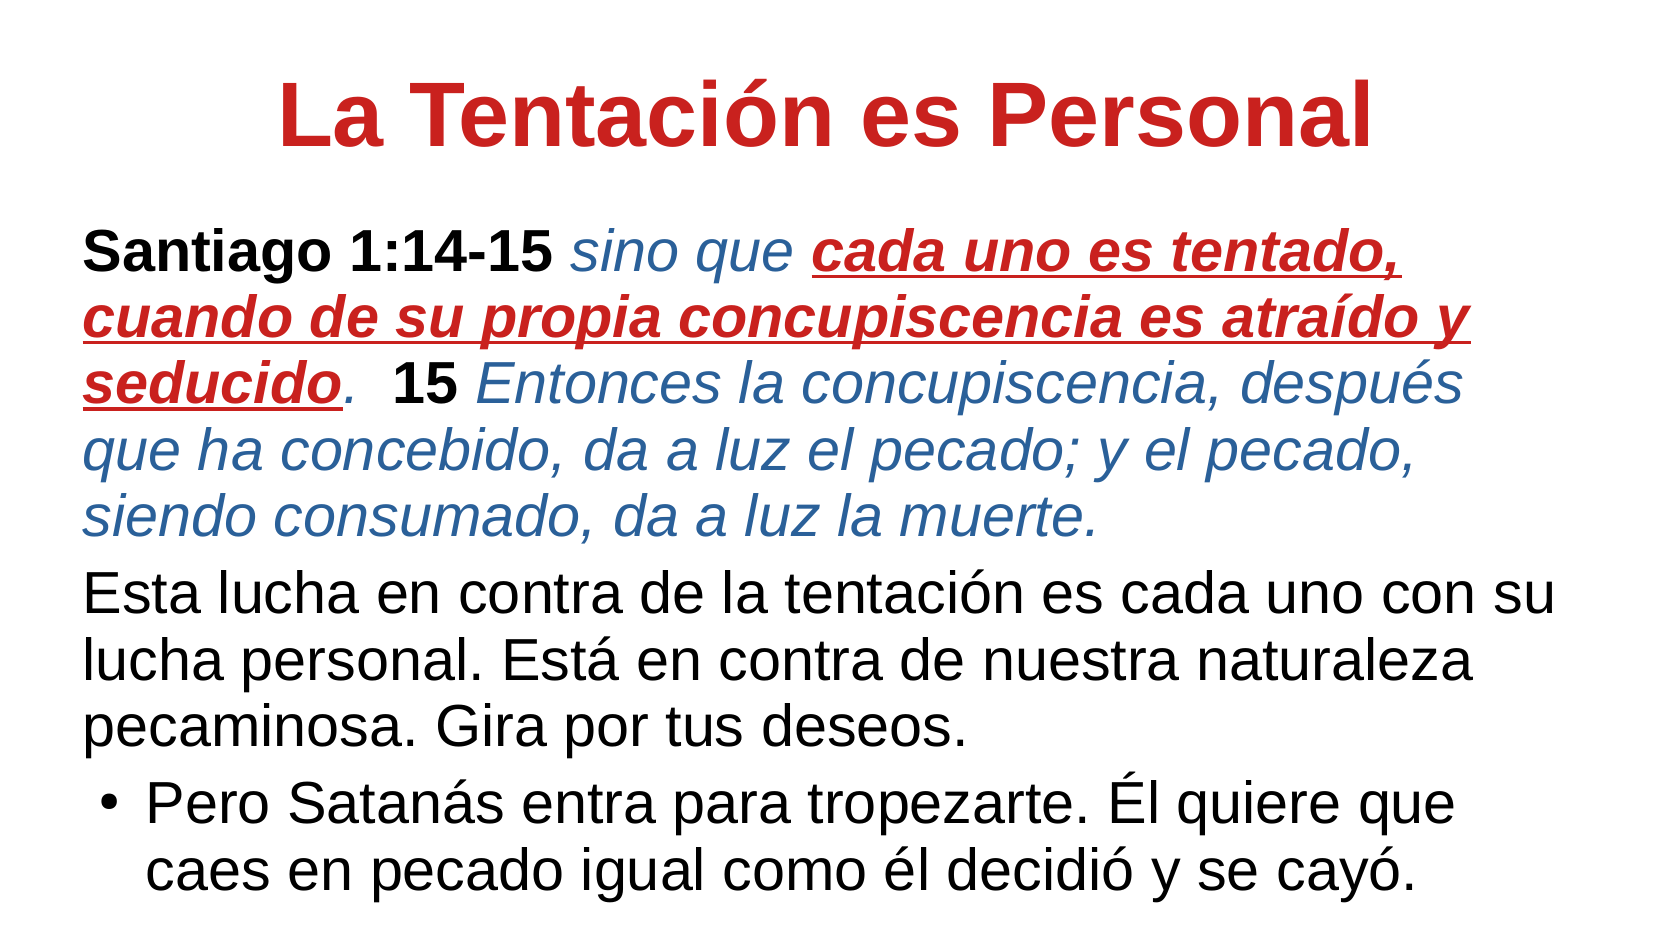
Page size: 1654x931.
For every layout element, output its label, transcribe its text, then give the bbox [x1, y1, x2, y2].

title La Tentación es Personal [82, 37, 1571, 193]
list Santiago 1:14-15 sino que cada uno es tentado, cuando de su propia concupiscencia es atraído y seducido. 15 Entonces la concupiscencia, después que ha concebido, da a luz el pecado; y el pecado, siendo consumado, da a luz la muerte. Esta lucha en contra de la tentación es cada uno con su lucha personal. Está en contra de nuestra naturaleza pecaminosa. Gira por tus deseos. Pero Satanás entra para tropezarte. Él quiere que caes en pecado igual como él decidió y se cayó. [82, 217, 1571, 916]
